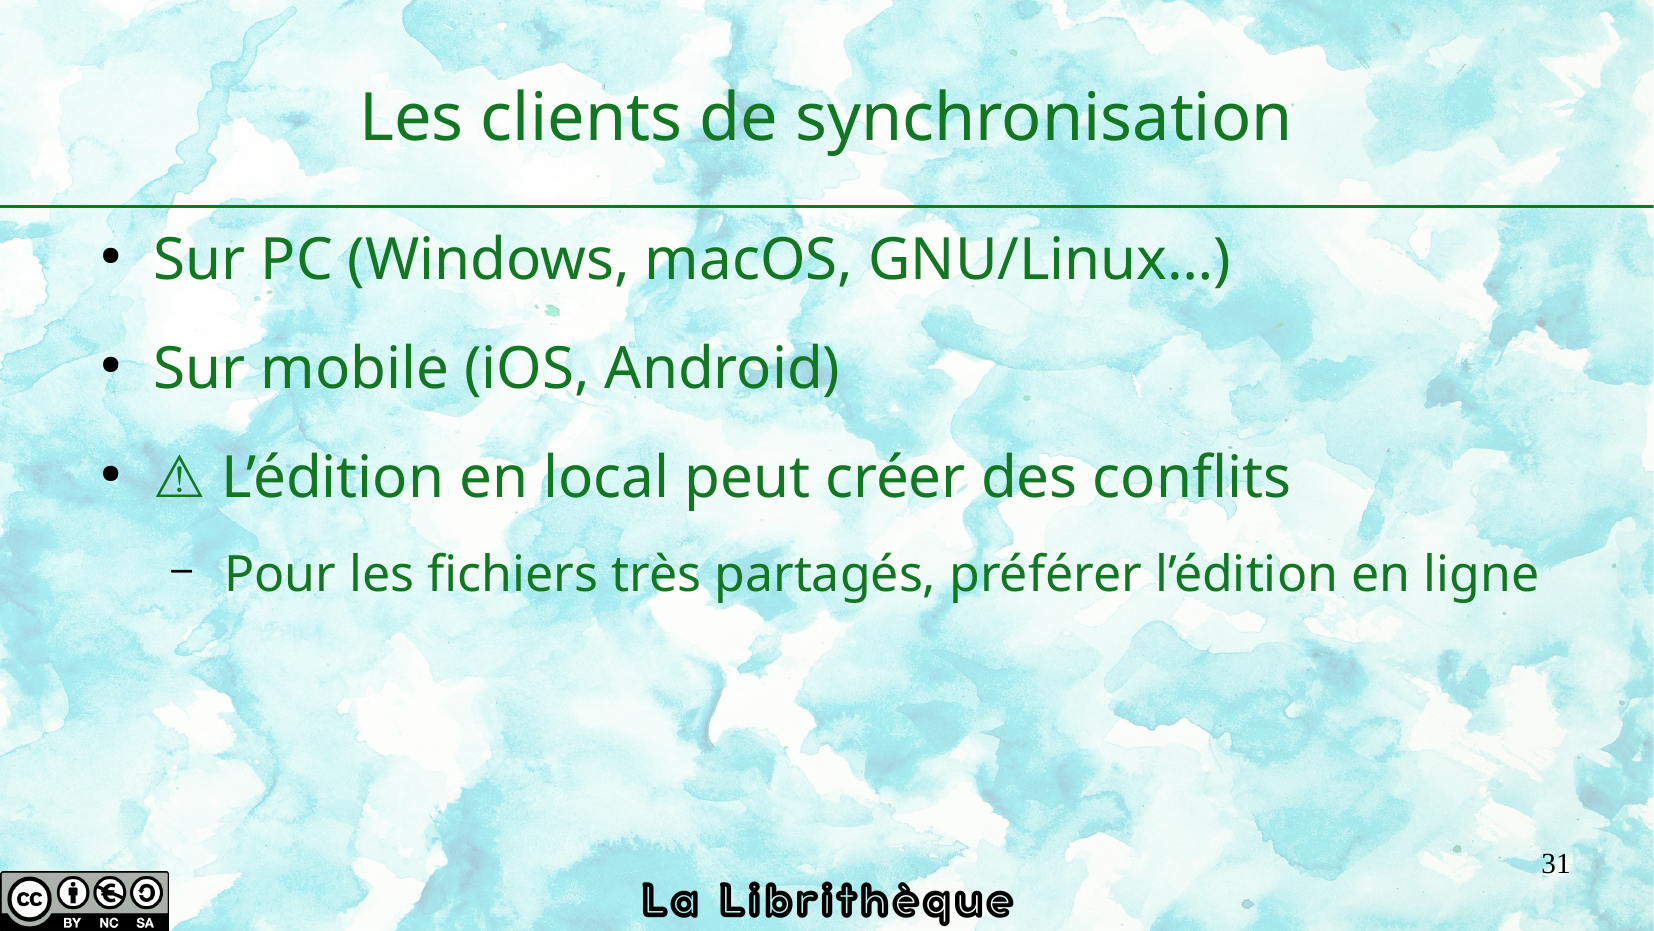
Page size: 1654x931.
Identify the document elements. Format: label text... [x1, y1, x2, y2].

picture [628, 827, 1026, 931]
list Sur PC (Windows, macOS, GNU/Linux…) Sur mobile (iOS, Android) ⚠ L’édition en local peut créer des conflits Pour les fichiers très partagés, préférer l’édition en ligne [82, 217, 1571, 827]
picture [0, 871, 169, 931]
title Les clients de synchronisation [82, 37, 1571, 193]
